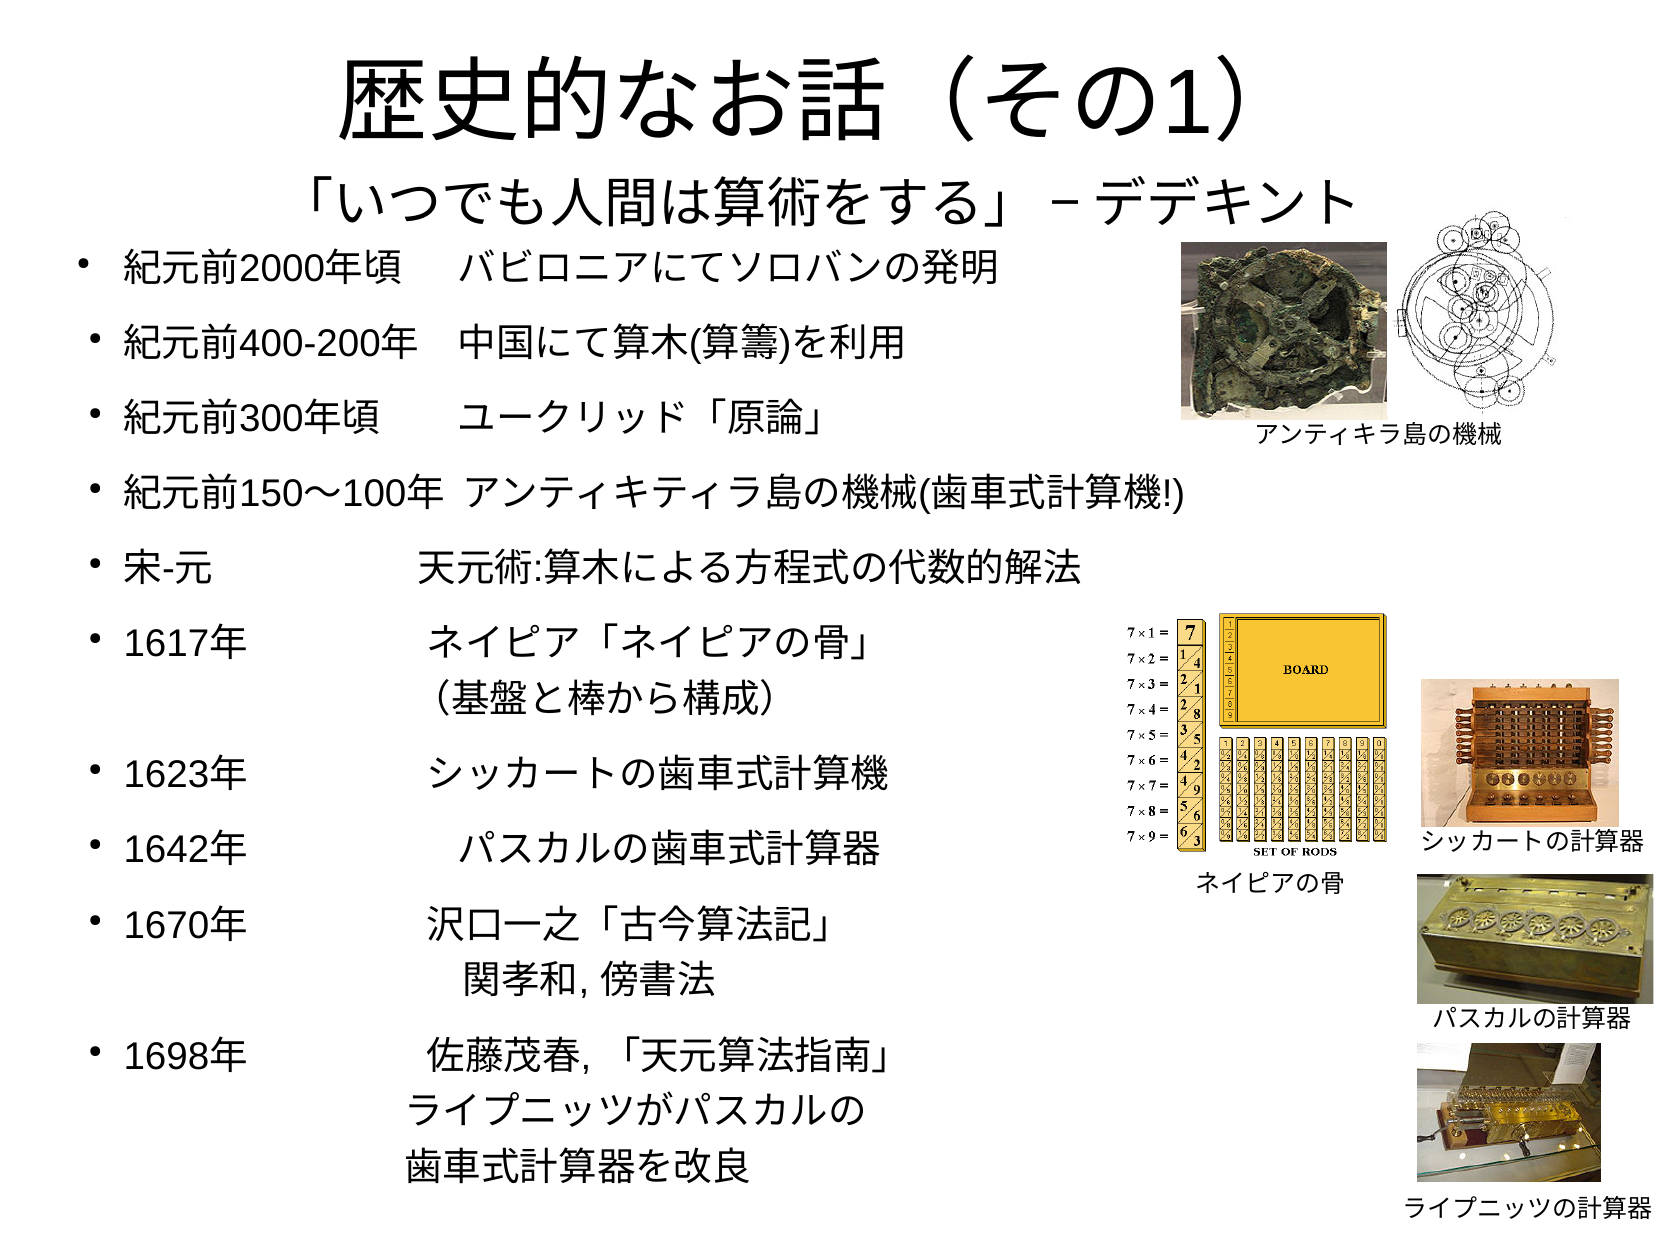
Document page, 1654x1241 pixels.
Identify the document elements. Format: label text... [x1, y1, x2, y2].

list 紀元前2000年頃 バビロニアにてソロバンの発明 紀元前400-200年 中国にて算木(算籌)を利用 紀元前300年頃 ユークリッド「原論」 紀元前150〜100年 アンティキティラ島の機械(歯車式計算機!) 宋-元 天元術:算木による方程式の代数的解法 1617年 ネイピア「ネイピアの骨」 （基盤と棒から構成） 1623年 シッカートの歯車式計算機 1642年 パスカルの歯車式計算器 1670年 沢口一之「古今算法記」 関孝和, 傍書法 1698年 佐藤茂春, 「天元算法指南」 ライプニッツがパスカルの 歯車式計算器を改良 [76, 236, 1565, 1203]
picture [1417, 1043, 1601, 1181]
text_box アンティキラ島の機械 [1240, 406, 1495, 449]
text_box パスカルの計算器 [1417, 991, 1640, 1034]
picture [1122, 610, 1388, 857]
text_box ネイピアの骨 [1181, 856, 1346, 899]
picture [1181, 206, 1572, 420]
text_box ライプニッツの計算器 [1387, 1181, 1642, 1223]
text_box シッカートの計算器 [1405, 814, 1638, 857]
title 歴史的なお話（その1） 「いつでも人間は算術をする」 − デデキント [76, 29, 1565, 236]
picture [1417, 874, 1654, 1004]
picture [1421, 679, 1619, 814]
